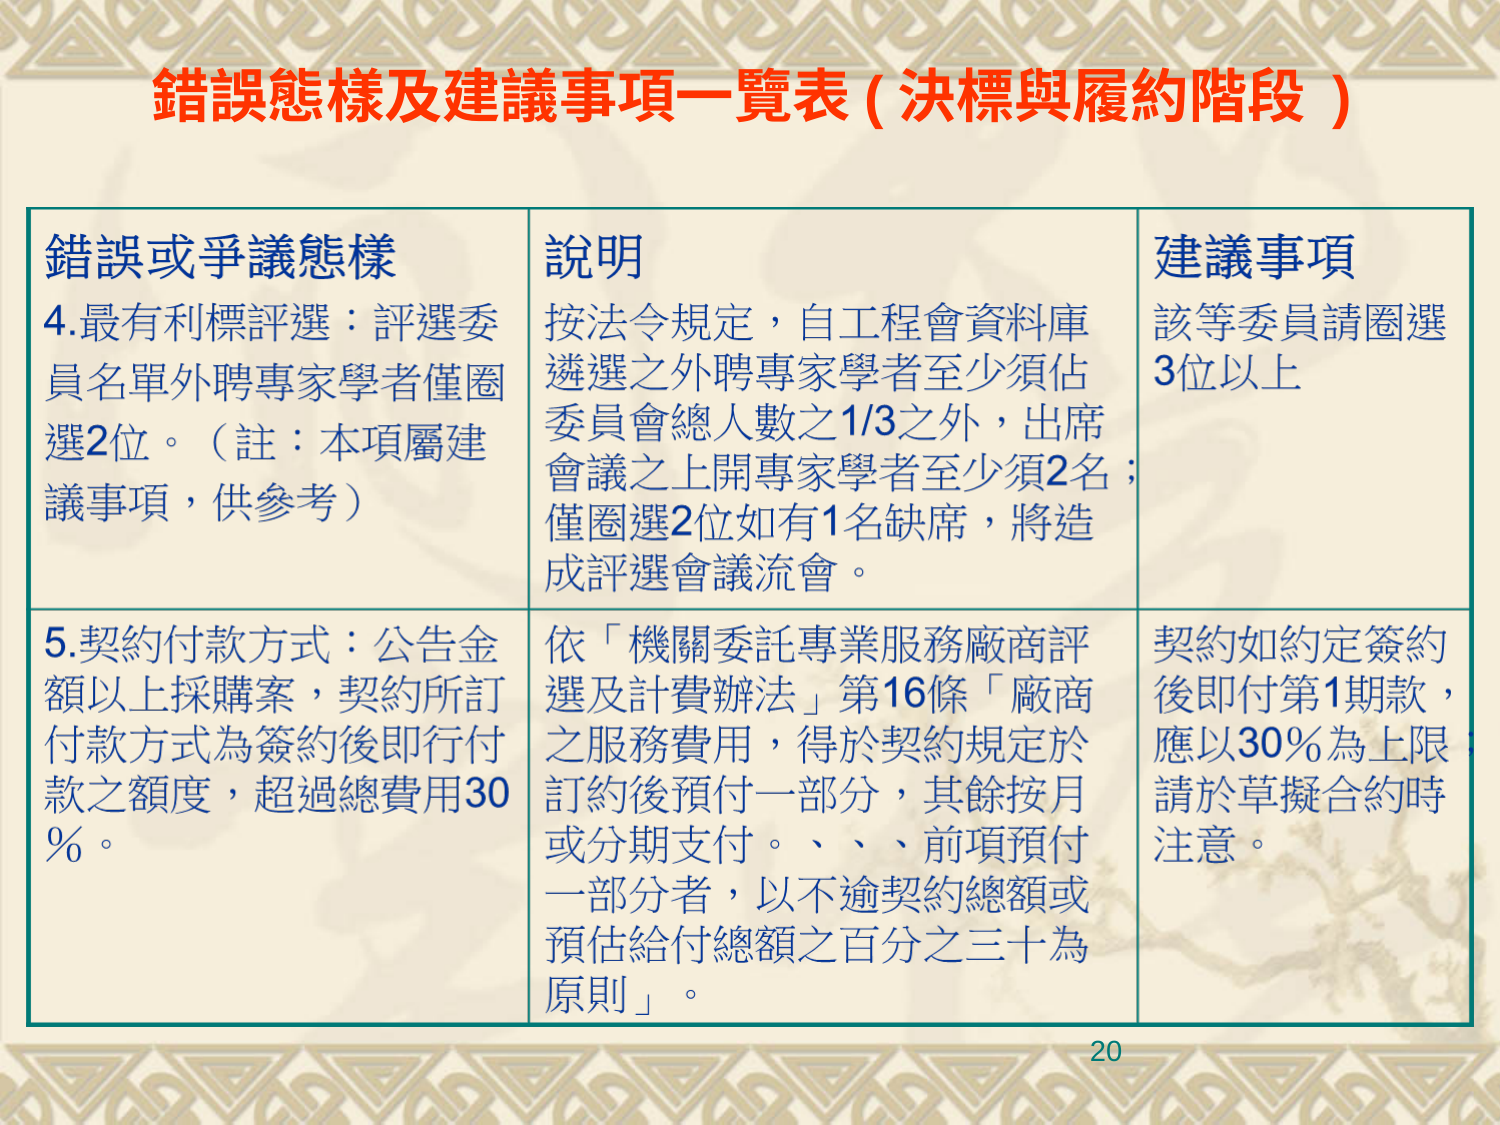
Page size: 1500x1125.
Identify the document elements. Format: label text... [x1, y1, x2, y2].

title 錯誤態樣及建議事項一覽表(決標與履約階段 ) [76, 0, 1427, 188]
text_box [1074, 1043, 1451, 1103]
picture [13, 207, 1500, 1043]
